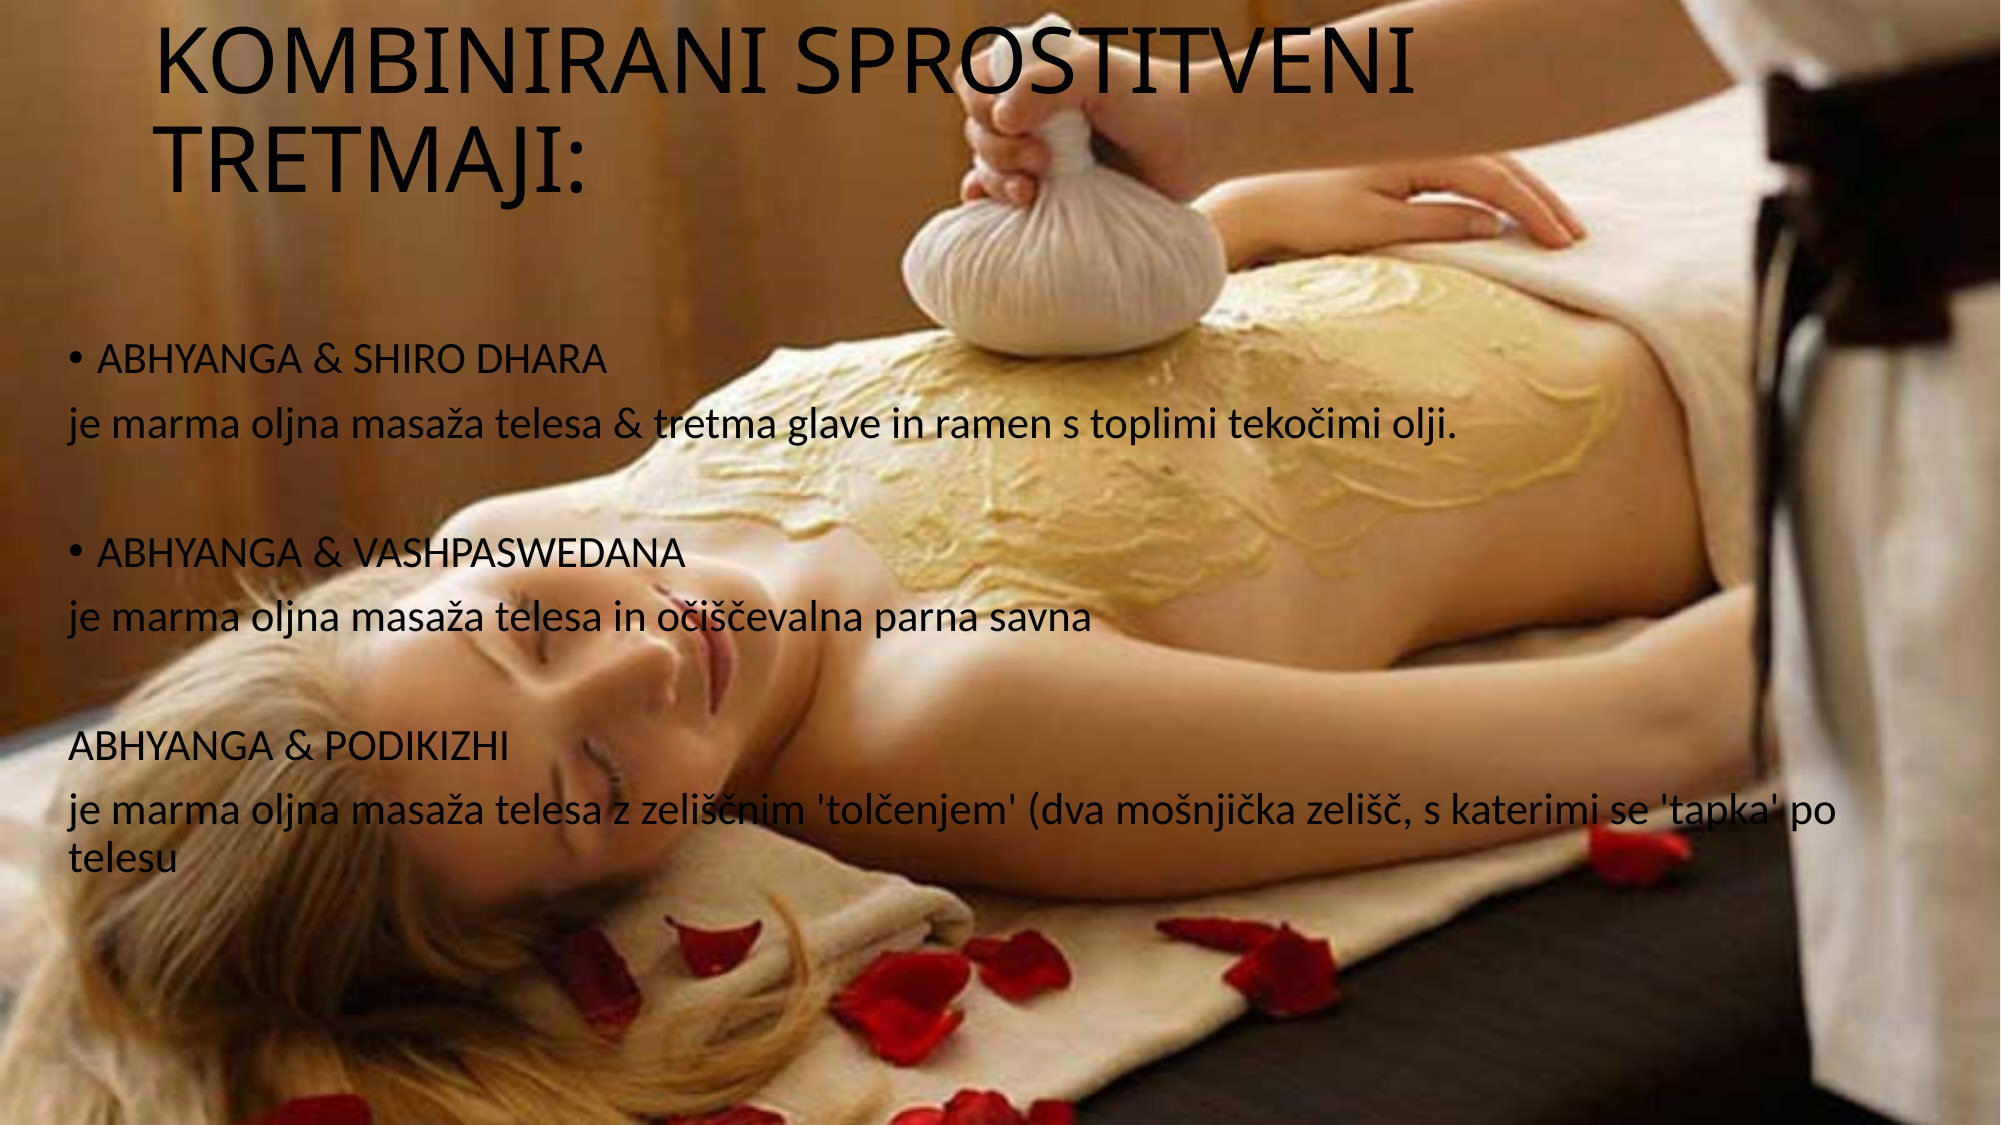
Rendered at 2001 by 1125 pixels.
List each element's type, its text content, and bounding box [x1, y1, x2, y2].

list ABHYANGA & SHIRO DHARA je marma oljna masaža telesa & tretma glave in ramen s toplimi tekočimi olji. ABHYANGA & VASHPASWEDANA je marma oljna masaža telesa in očiščevalna parna savna ABHYANGA & PODIKIZHI je marma oljna masaža telesa z zeliščnim 'tolčenjem' (dva mošnjička zelišč, s katerimi se 'tapka' po telesu [53, 193, 1863, 894]
picture [0, 0, 2001, 1125]
title KOMBINIRANI SPROSTITVENI TRETMAJI: [137, 59, 1863, 193]
